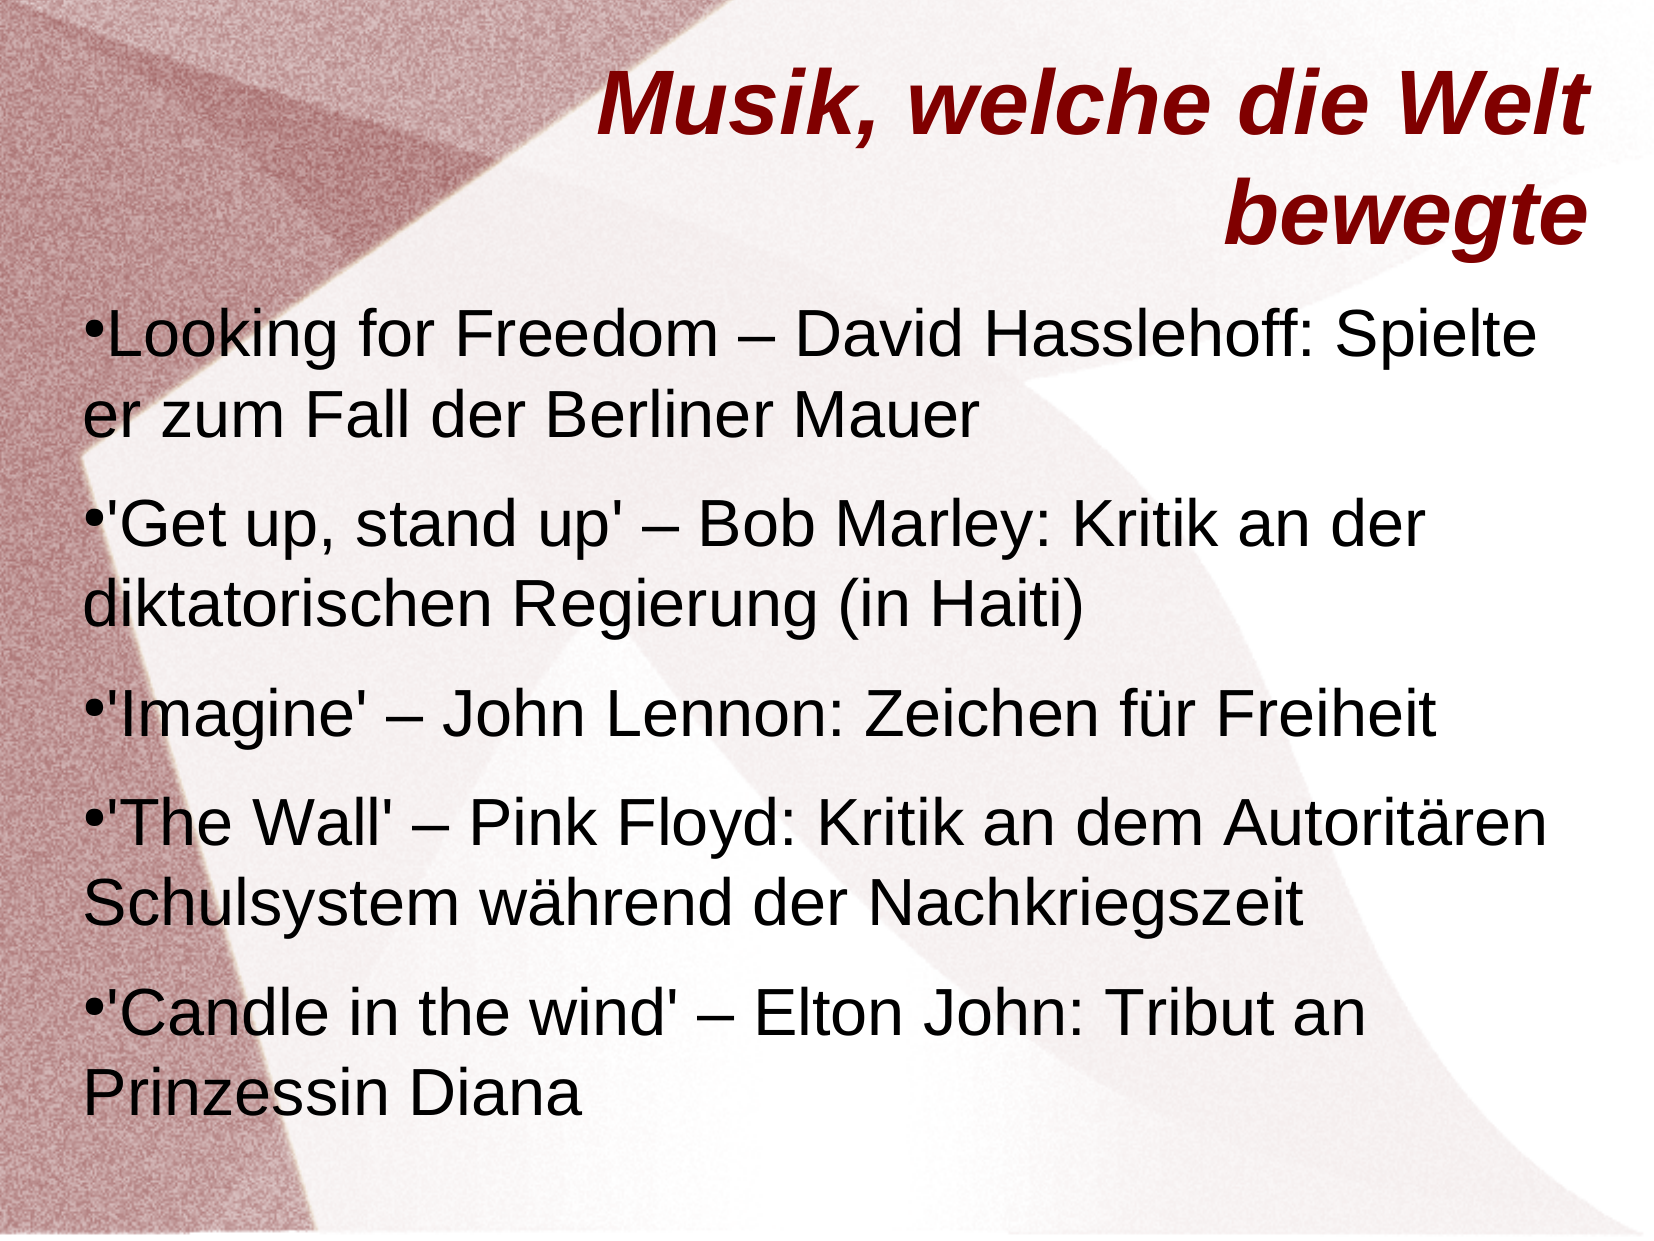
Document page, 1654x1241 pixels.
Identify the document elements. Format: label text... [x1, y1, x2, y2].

title Musik, welche die Welt bewegte [596, 41, 1607, 265]
list Looking for Freedom – David Hasslehoff: Spielte er zum Fall der Berliner Mauer 'Get up, stand up' – Bob Marley: Kritik an der diktatorischen Regierung (in Haiti) 'Imagine' – John Lennon: Zeichen für Freiheit 'The Wall' – Pink Floyd: Kritik an dem Autoritären Schulsystem während der Nachkriegszeit 'Candle in the wind' – Elton John: Tribut an Prinzessin Diana [82, 290, 1571, 1157]
